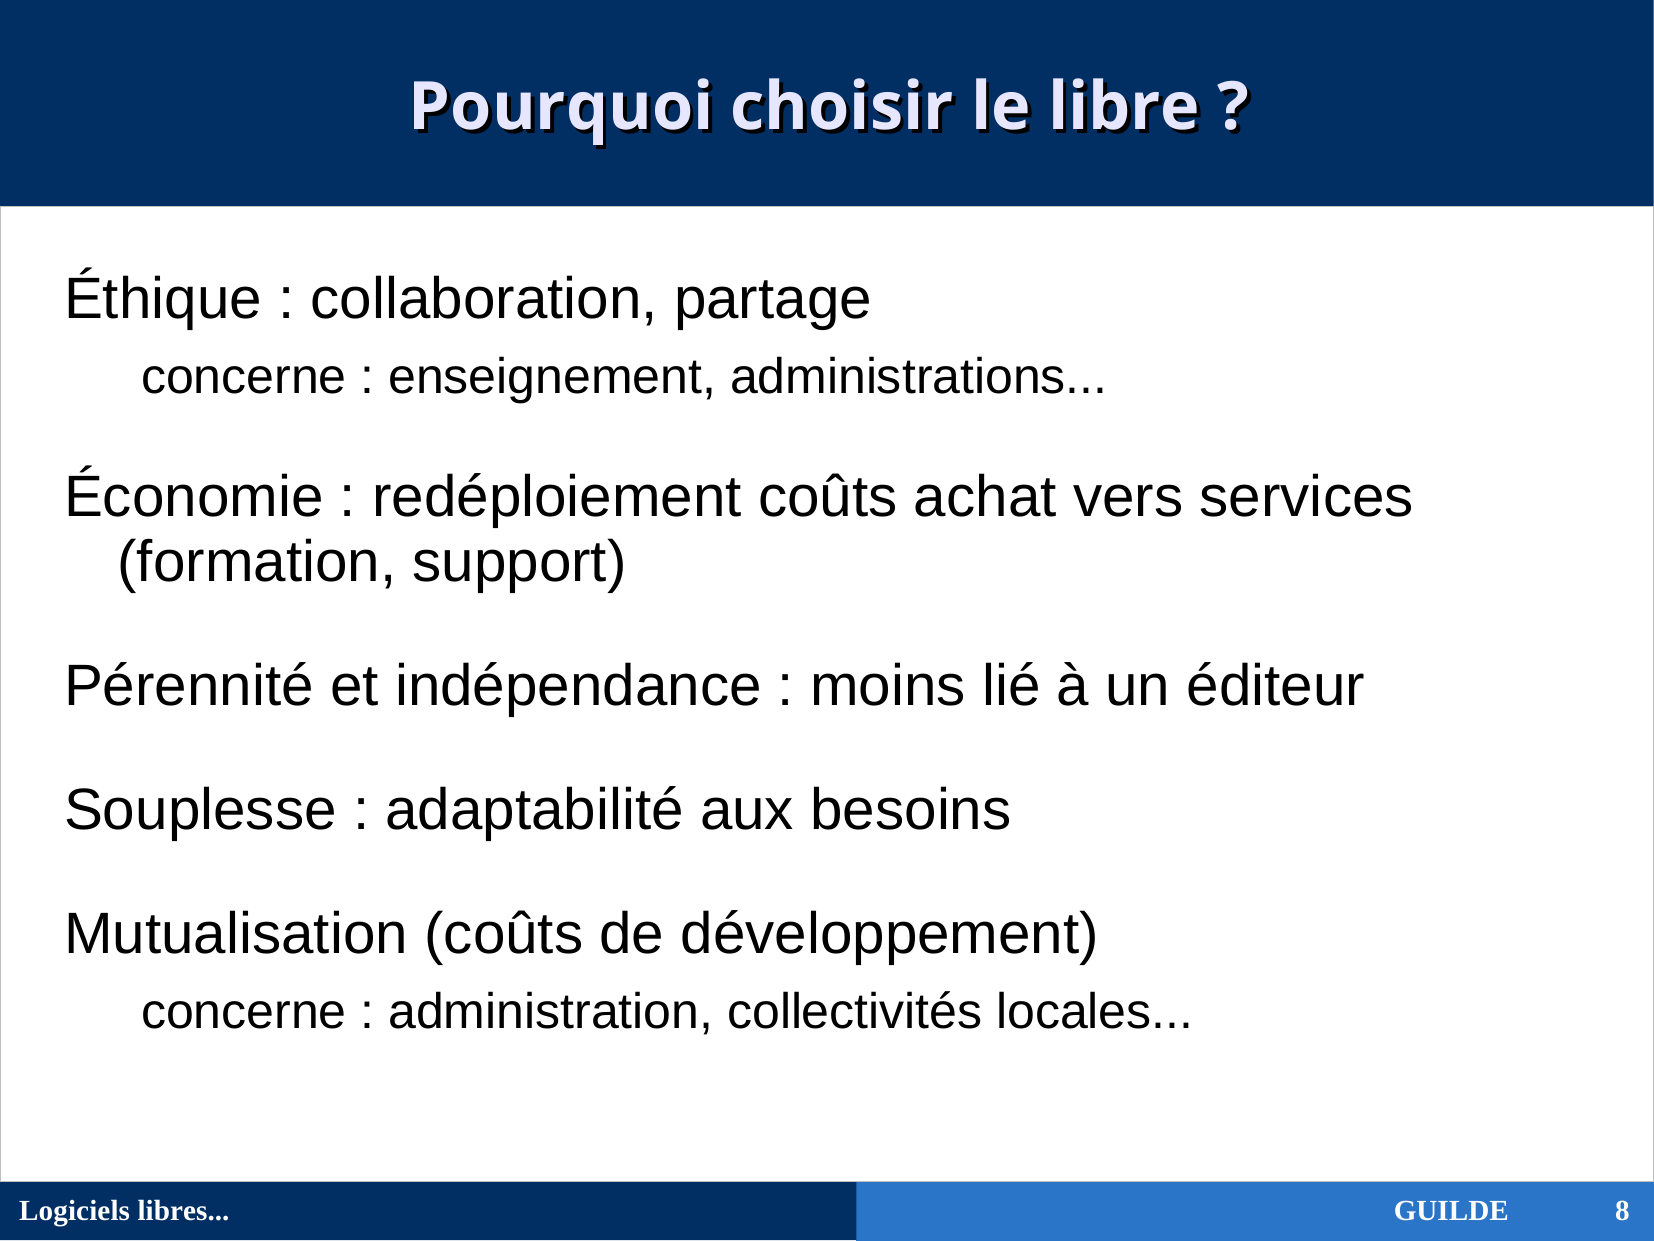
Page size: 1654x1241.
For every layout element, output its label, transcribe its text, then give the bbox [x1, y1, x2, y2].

title Pourquoi choisir le libre ? [123, 0, 1536, 208]
list Éthique : collaboration, partage concerne : enseignement, administrations... Économie : redéploiement coûts achat vers services (formation, support) Pérennité et indépendance : moins lié à un éditeur Souplesse : adaptabilité aux besoins Mutualisation (coûts de développement) concerne : administration, collectivités locales... [46, 265, 1612, 1152]
